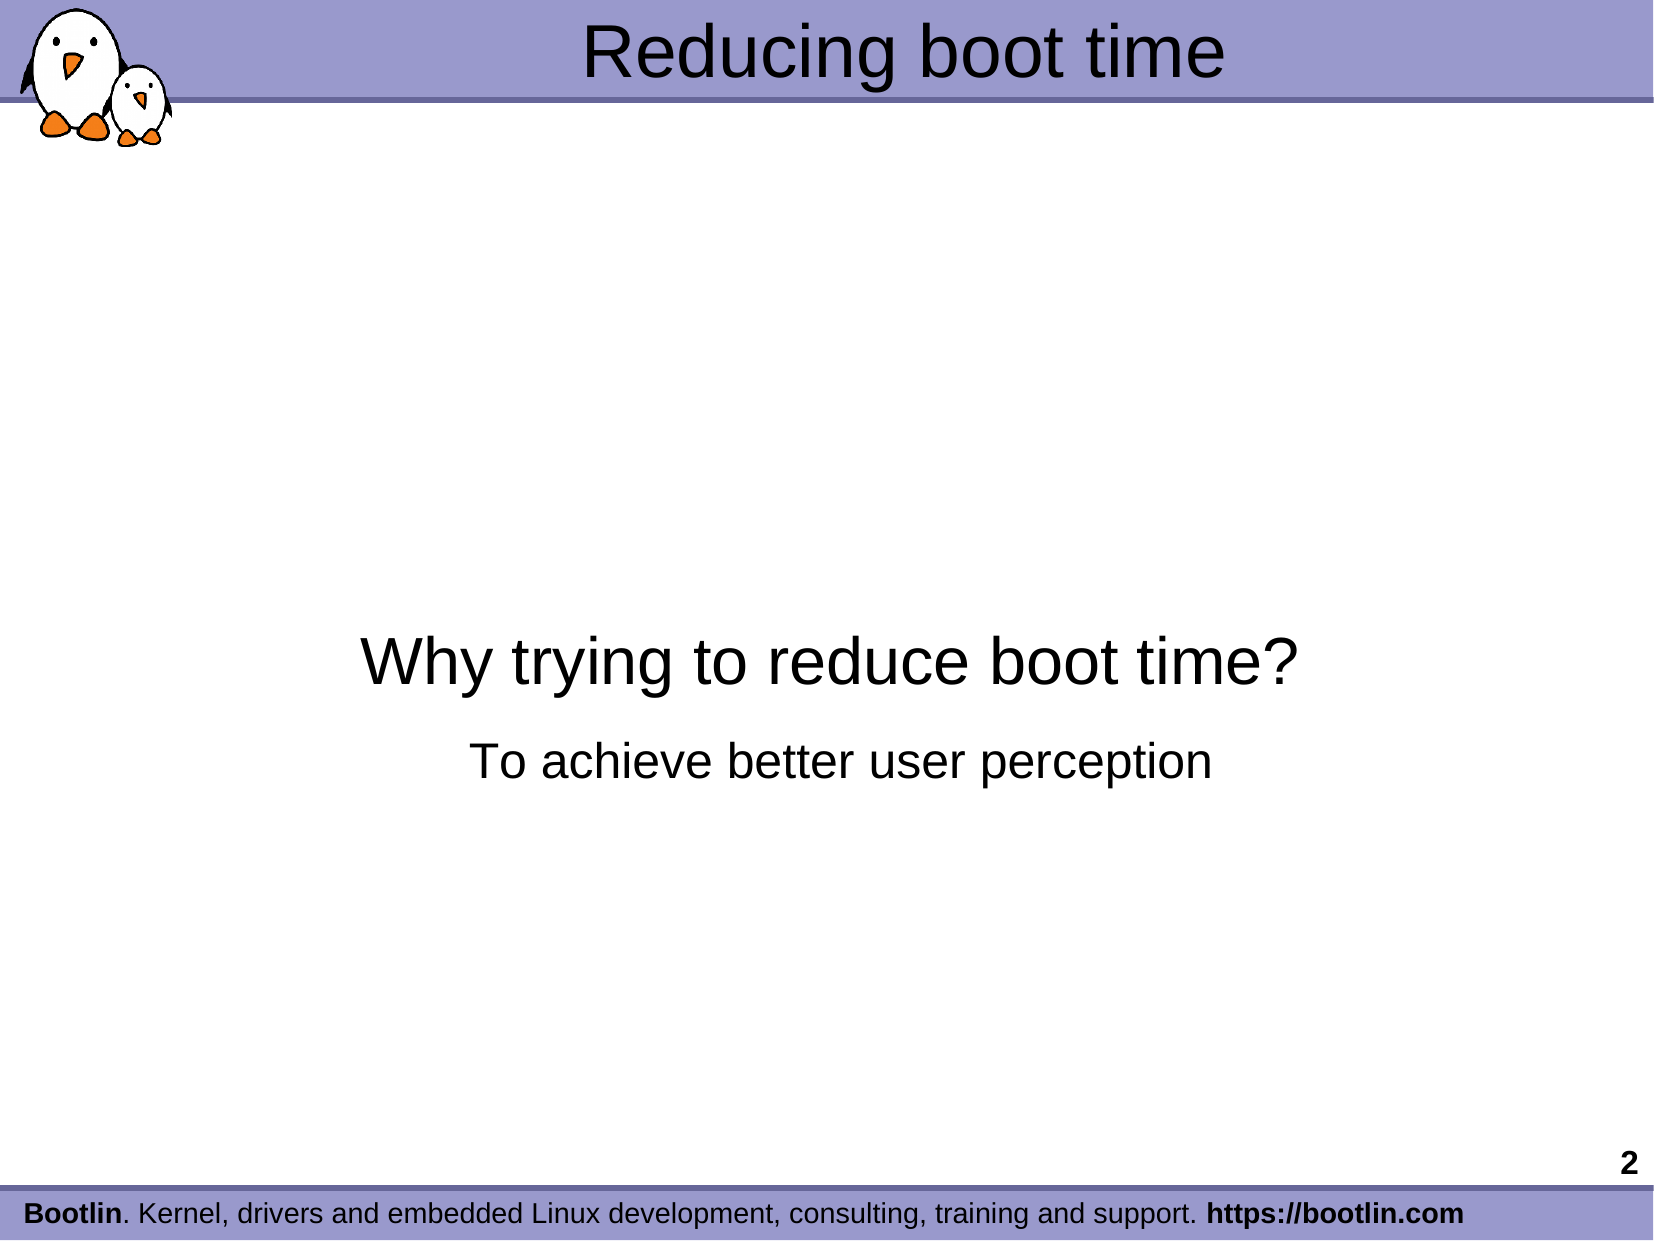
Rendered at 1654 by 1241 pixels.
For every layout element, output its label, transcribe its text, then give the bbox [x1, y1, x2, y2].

subtitle Why trying to reduce boot time? [68, 201, 1592, 1122]
title Reducing boot time [178, 5, 1631, 97]
picture [20, 8, 172, 147]
text_box To achieve better user perception [468, 733, 1214, 796]
